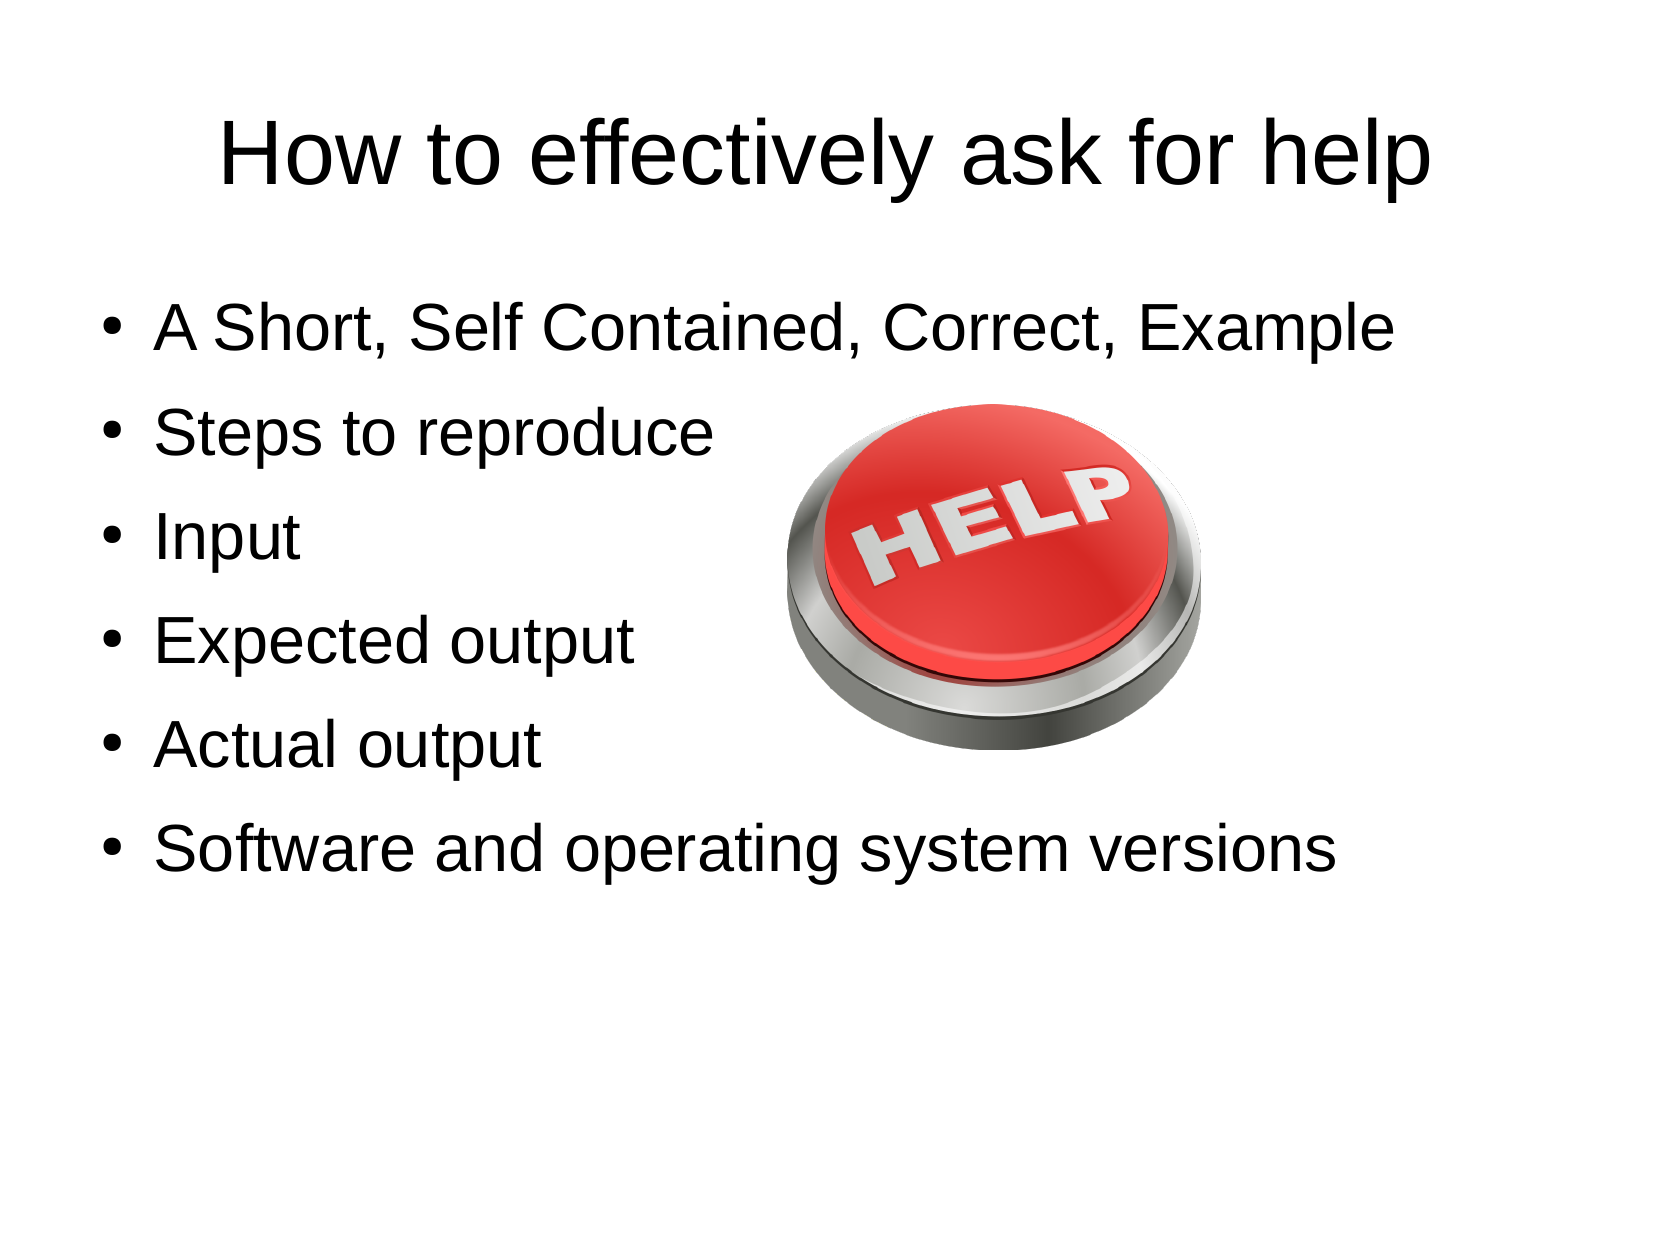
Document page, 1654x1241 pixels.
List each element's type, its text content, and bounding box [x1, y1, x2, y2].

picture [787, 404, 1201, 751]
list A Short, Self Contained, Correct, Example Steps to reproduce Input Expected output Actual output Software and operating system versions [82, 290, 1571, 1094]
title How to effectively ask for help [82, 49, 1571, 257]
